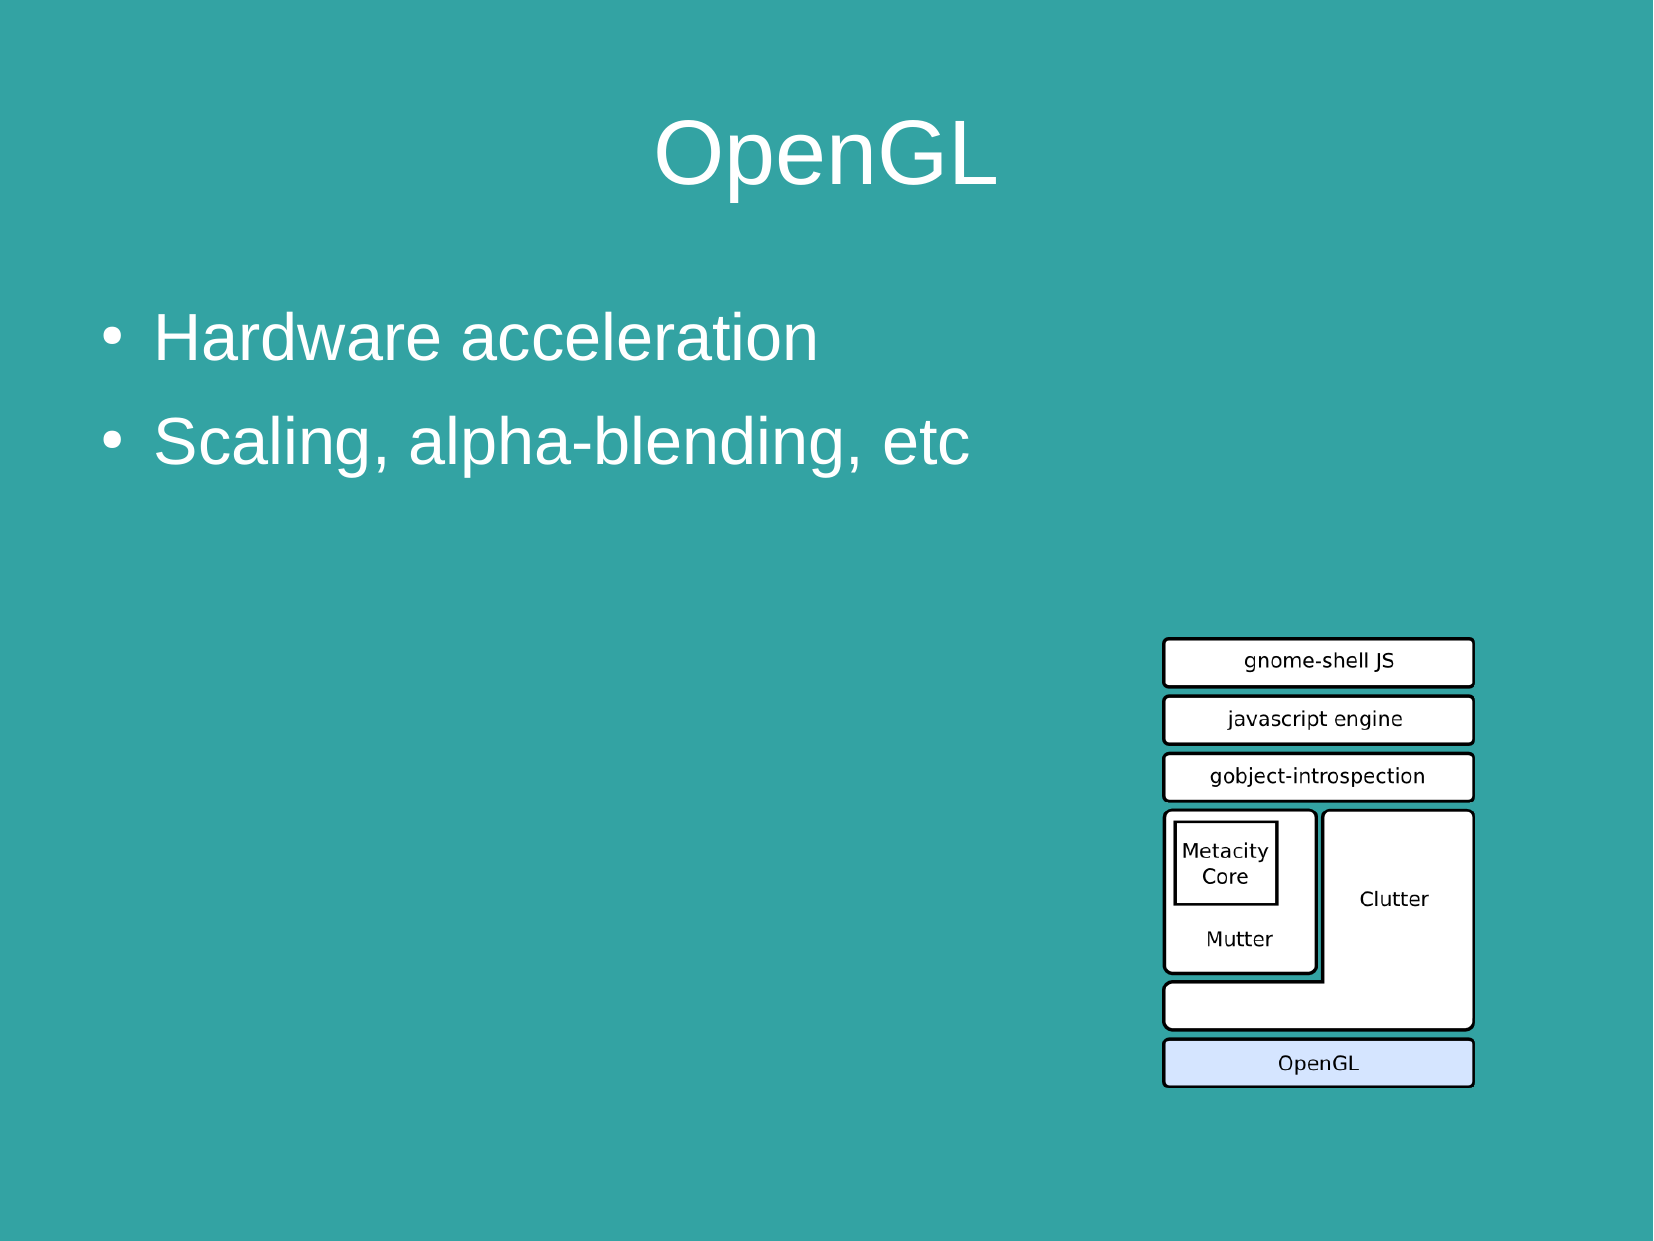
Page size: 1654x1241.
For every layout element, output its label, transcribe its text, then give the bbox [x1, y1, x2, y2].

list Hardware acceleration Scaling, alpha-blending, etc [82, 300, 1571, 1109]
picture [1162, 637, 1475, 1088]
title OpenGL [82, 49, 1571, 257]
